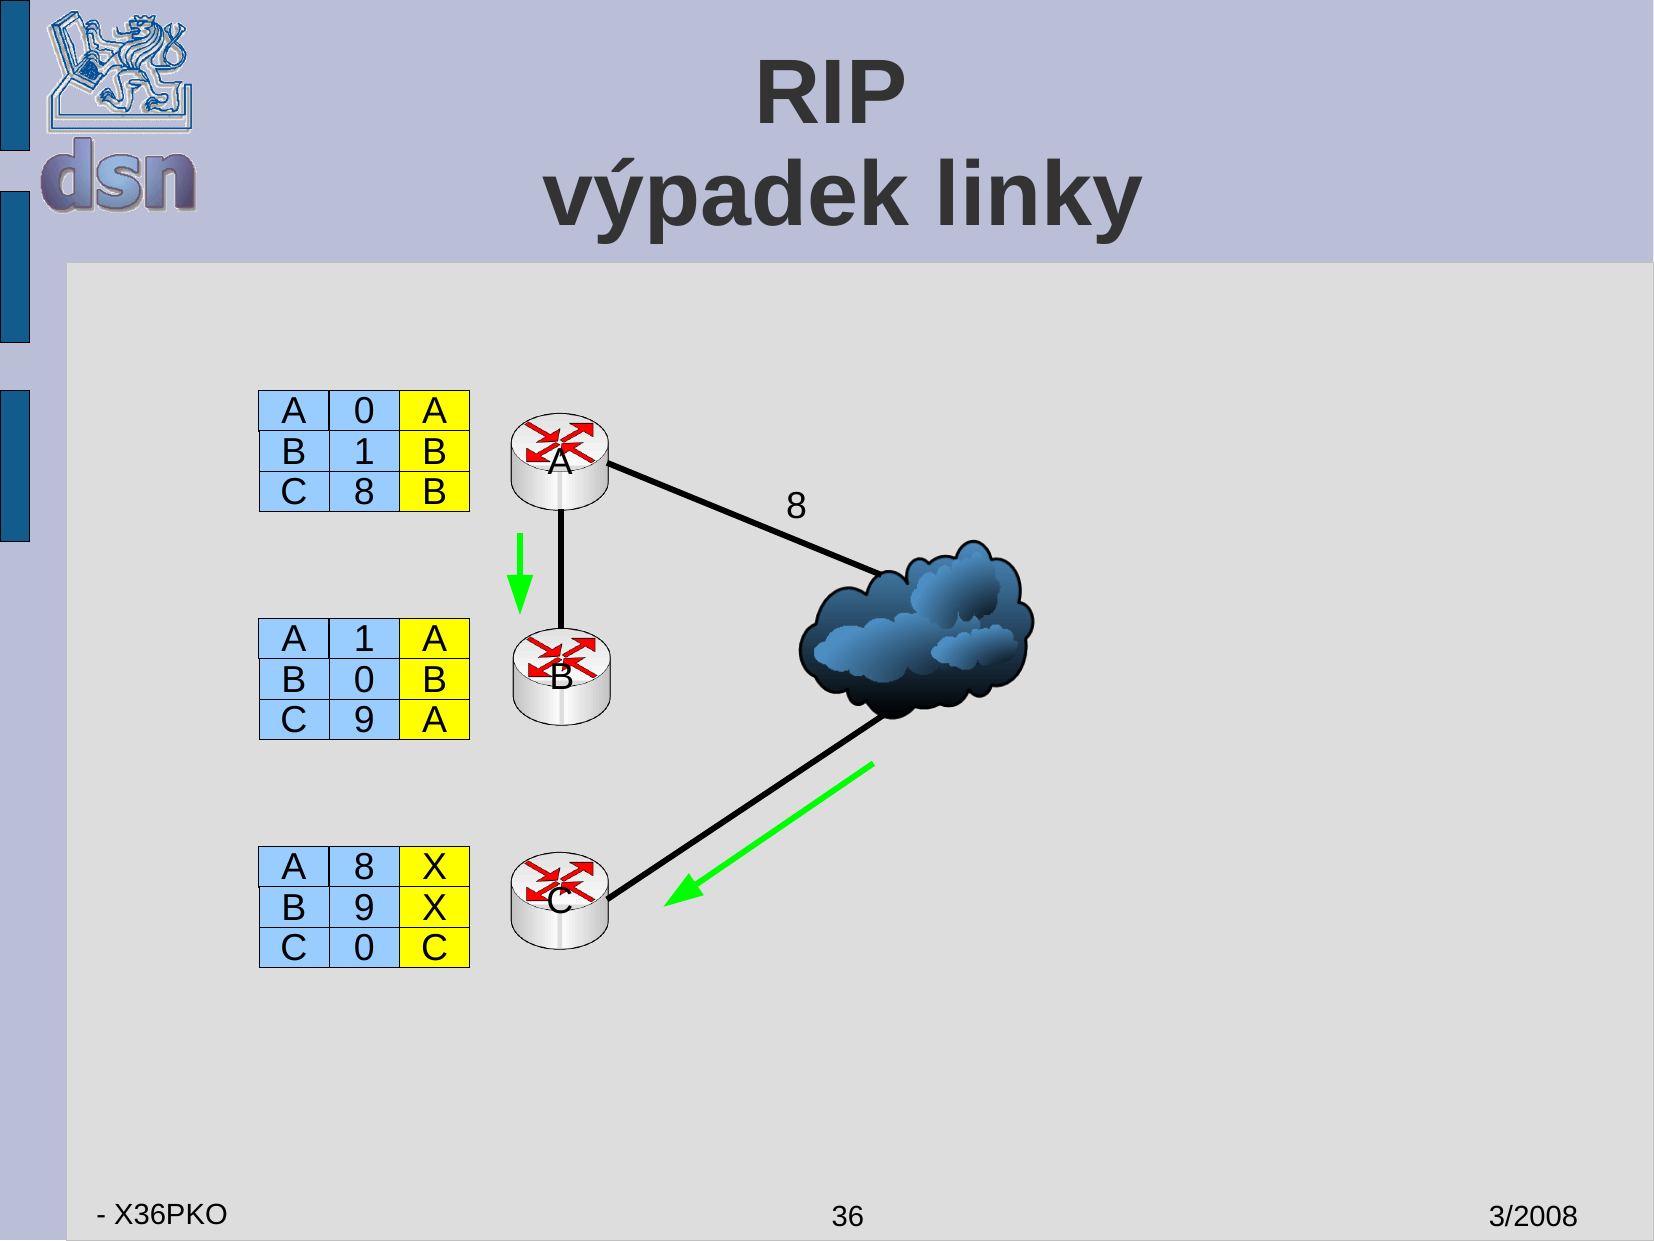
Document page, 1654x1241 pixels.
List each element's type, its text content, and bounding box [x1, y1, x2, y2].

picture [798, 539, 1035, 720]
text_box 0 [329, 927, 399, 968]
text_box B [259, 886, 329, 927]
picture [510, 851, 609, 950]
text_box A [399, 618, 470, 658]
text_box A [258, 846, 329, 888]
text_box 8 [329, 471, 399, 512]
text_box B [399, 430, 470, 471]
text_box X [399, 886, 470, 927]
text_box 9 [329, 886, 399, 927]
picture [510, 412, 609, 511]
text_box C [259, 471, 329, 512]
text_box C [399, 927, 470, 968]
picture [512, 627, 611, 726]
text_box C [259, 699, 329, 740]
text_box 8 [329, 846, 399, 886]
text_box A [258, 390, 329, 432]
text_box 0 [329, 658, 399, 699]
text_box 1 [329, 430, 399, 471]
text_box 9 [329, 699, 399, 740]
text_box 8 [771, 476, 822, 534]
text_box A [399, 390, 470, 430]
picture [10, 10, 223, 230]
text_box X [399, 846, 470, 886]
text_box C [259, 927, 329, 968]
title RIP výpadek linky [210, 39, 1478, 247]
text_box A [399, 699, 470, 740]
text_box B [399, 471, 470, 512]
text_box A [258, 618, 329, 659]
text_box 1 [329, 618, 399, 658]
text_box B [259, 430, 329, 471]
text_box B [399, 658, 470, 699]
text_box B [259, 658, 329, 699]
text_box 0 [329, 390, 399, 430]
